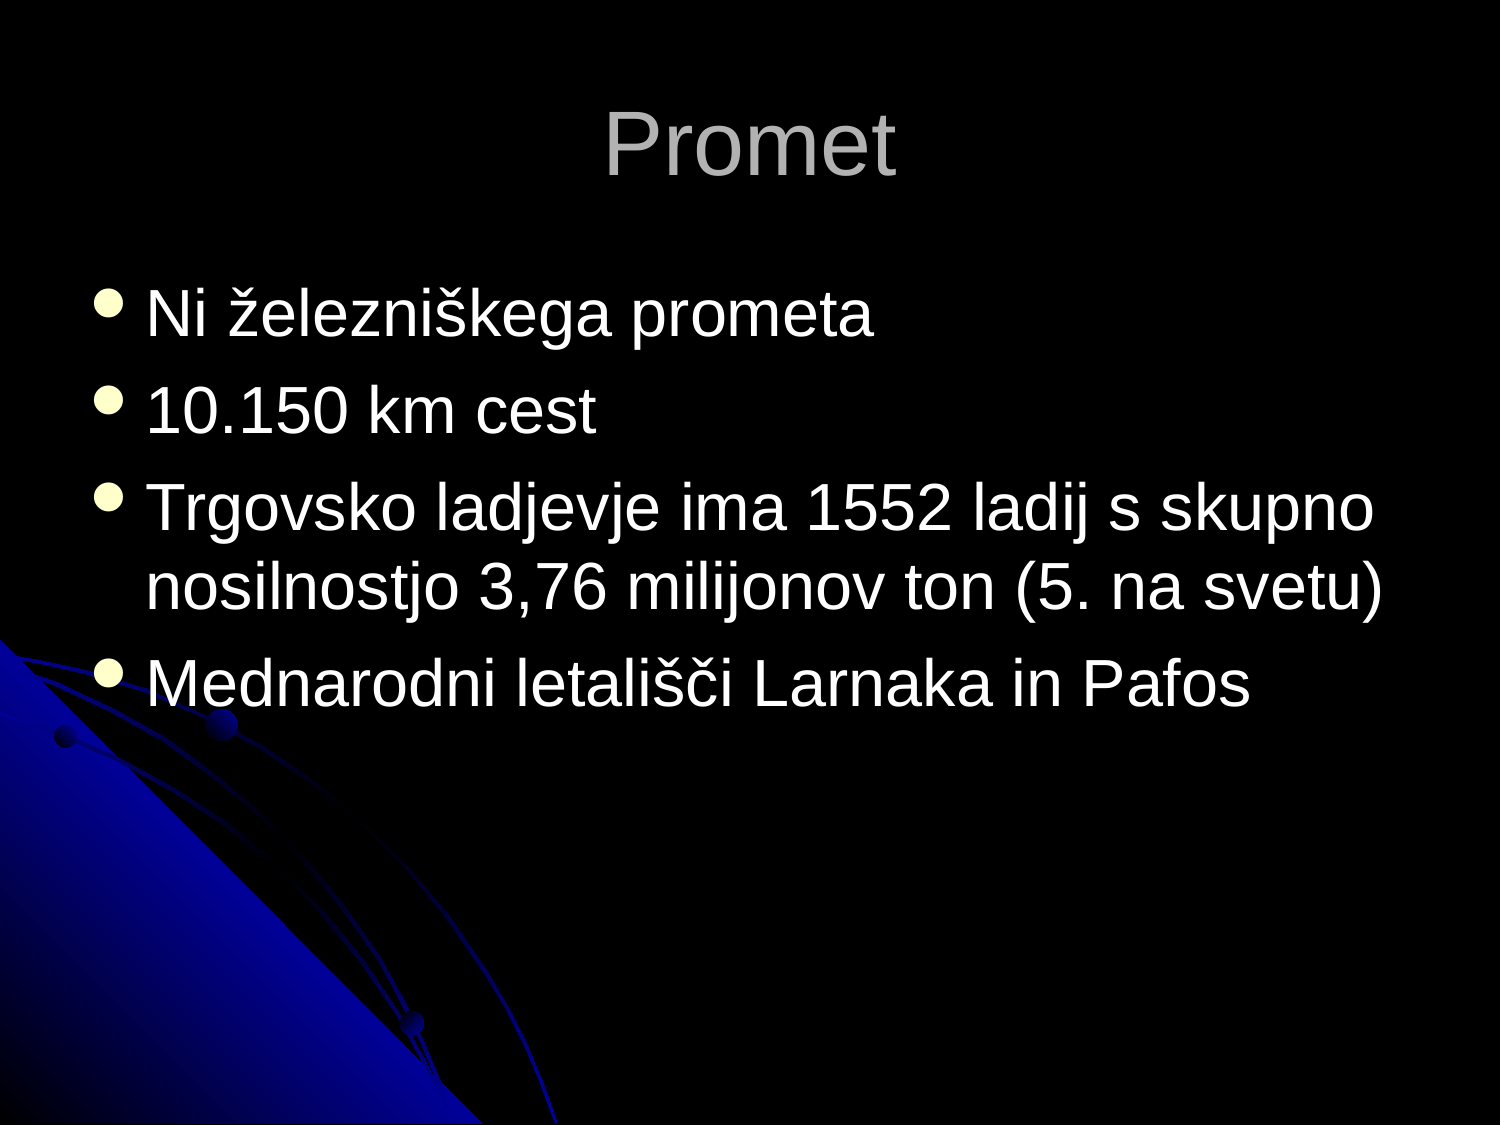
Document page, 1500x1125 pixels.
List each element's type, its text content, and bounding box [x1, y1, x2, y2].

list Ni železniškega prometa 10.150 km cest Trgovsko ladjevje ima 1552 ladij s skupno nosilnostjo 3,76 milijonov ton (5. na svetu)‏ Mednarodni letališči Larnaka in Pafos [75, 262, 1425, 916]
title Promet [75, 37, 1425, 241]
